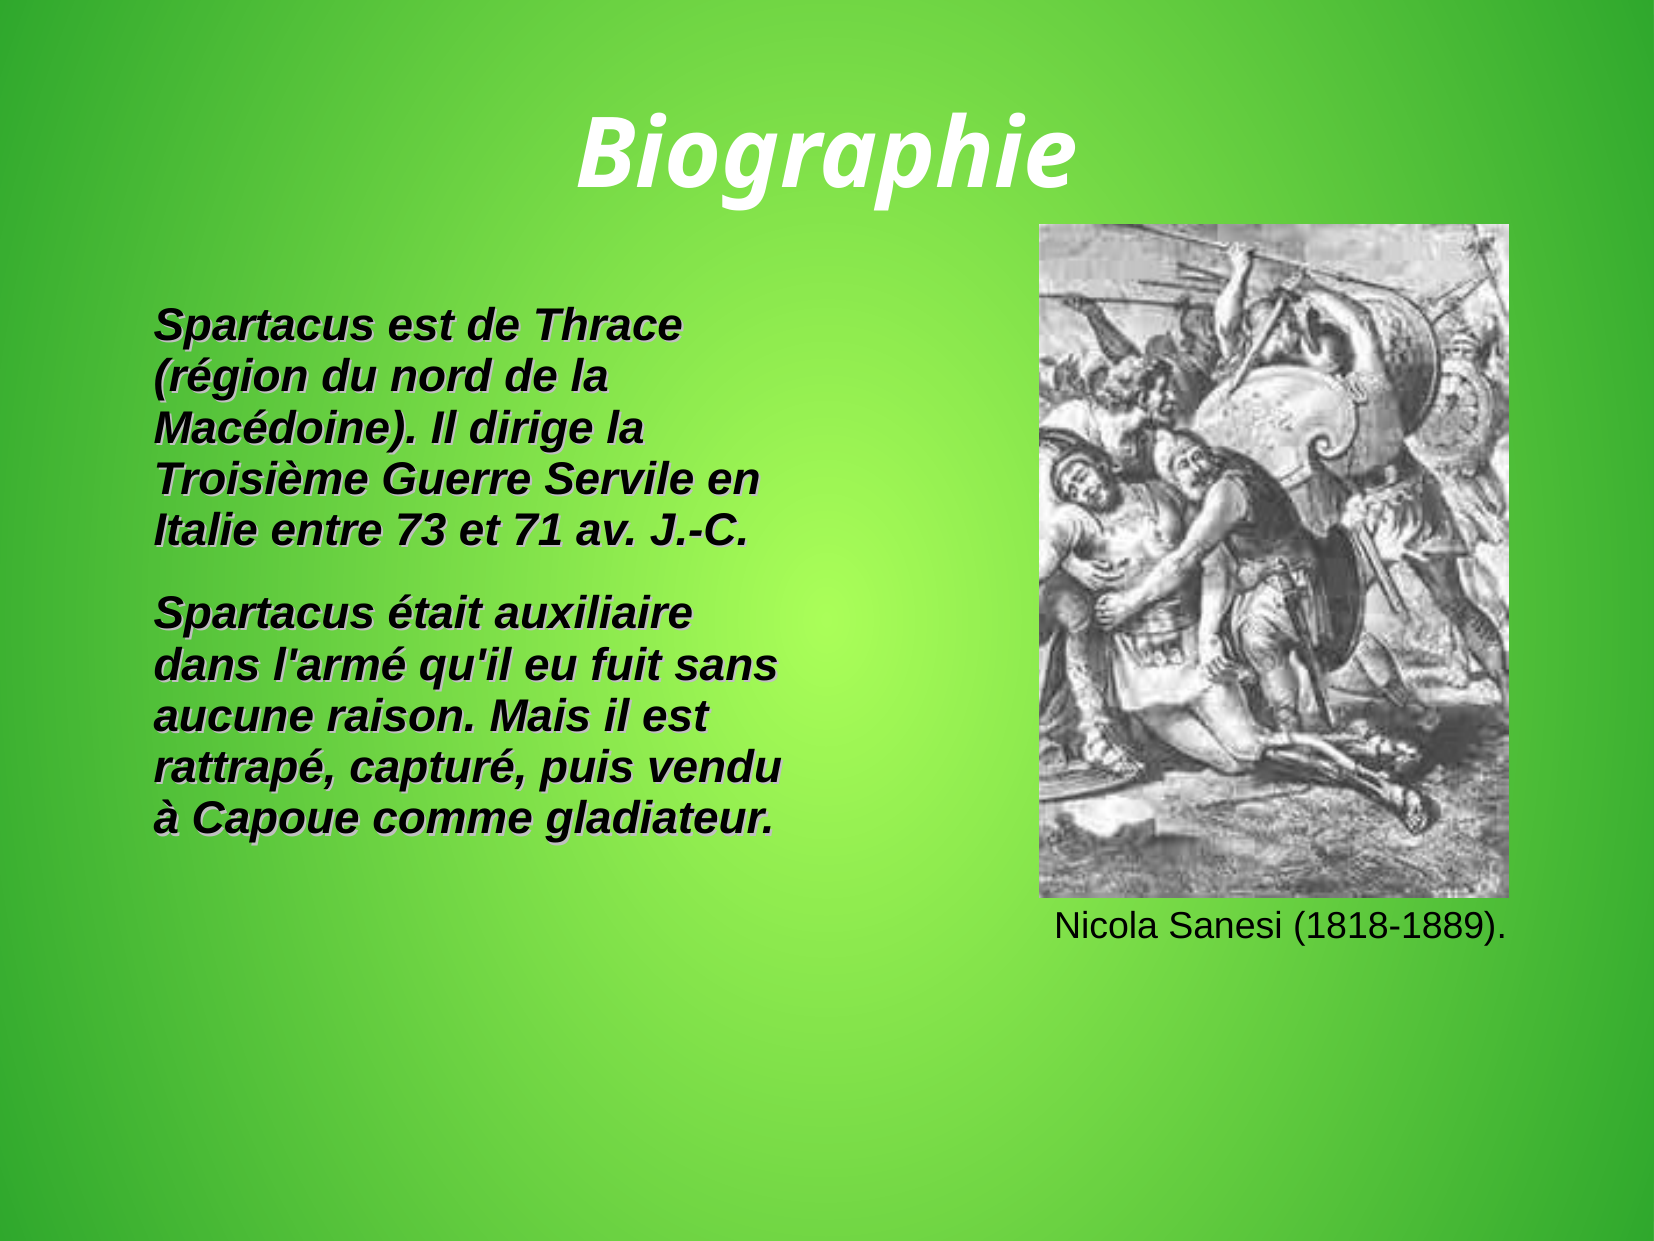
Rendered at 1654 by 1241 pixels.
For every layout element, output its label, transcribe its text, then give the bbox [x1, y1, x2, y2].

title Biographie [82, 47, 1571, 252]
list Spartacus est de Thrace (région du nord de la Macédoine). Il dirige la Troisième Guerre Servile en Italie entre 73 et 71 av. J.-C. Spartacus était auxiliaire dans l'armé qu'il eu fuit sans aucune raison. Mais il est rattrapé, capturé, puis vendu à Capoue comme gladiateur. [82, 299, 809, 1019]
text_box Nicola Sanesi (1818-1889). [1039, 897, 1548, 955]
picture [1039, 224, 1509, 897]
